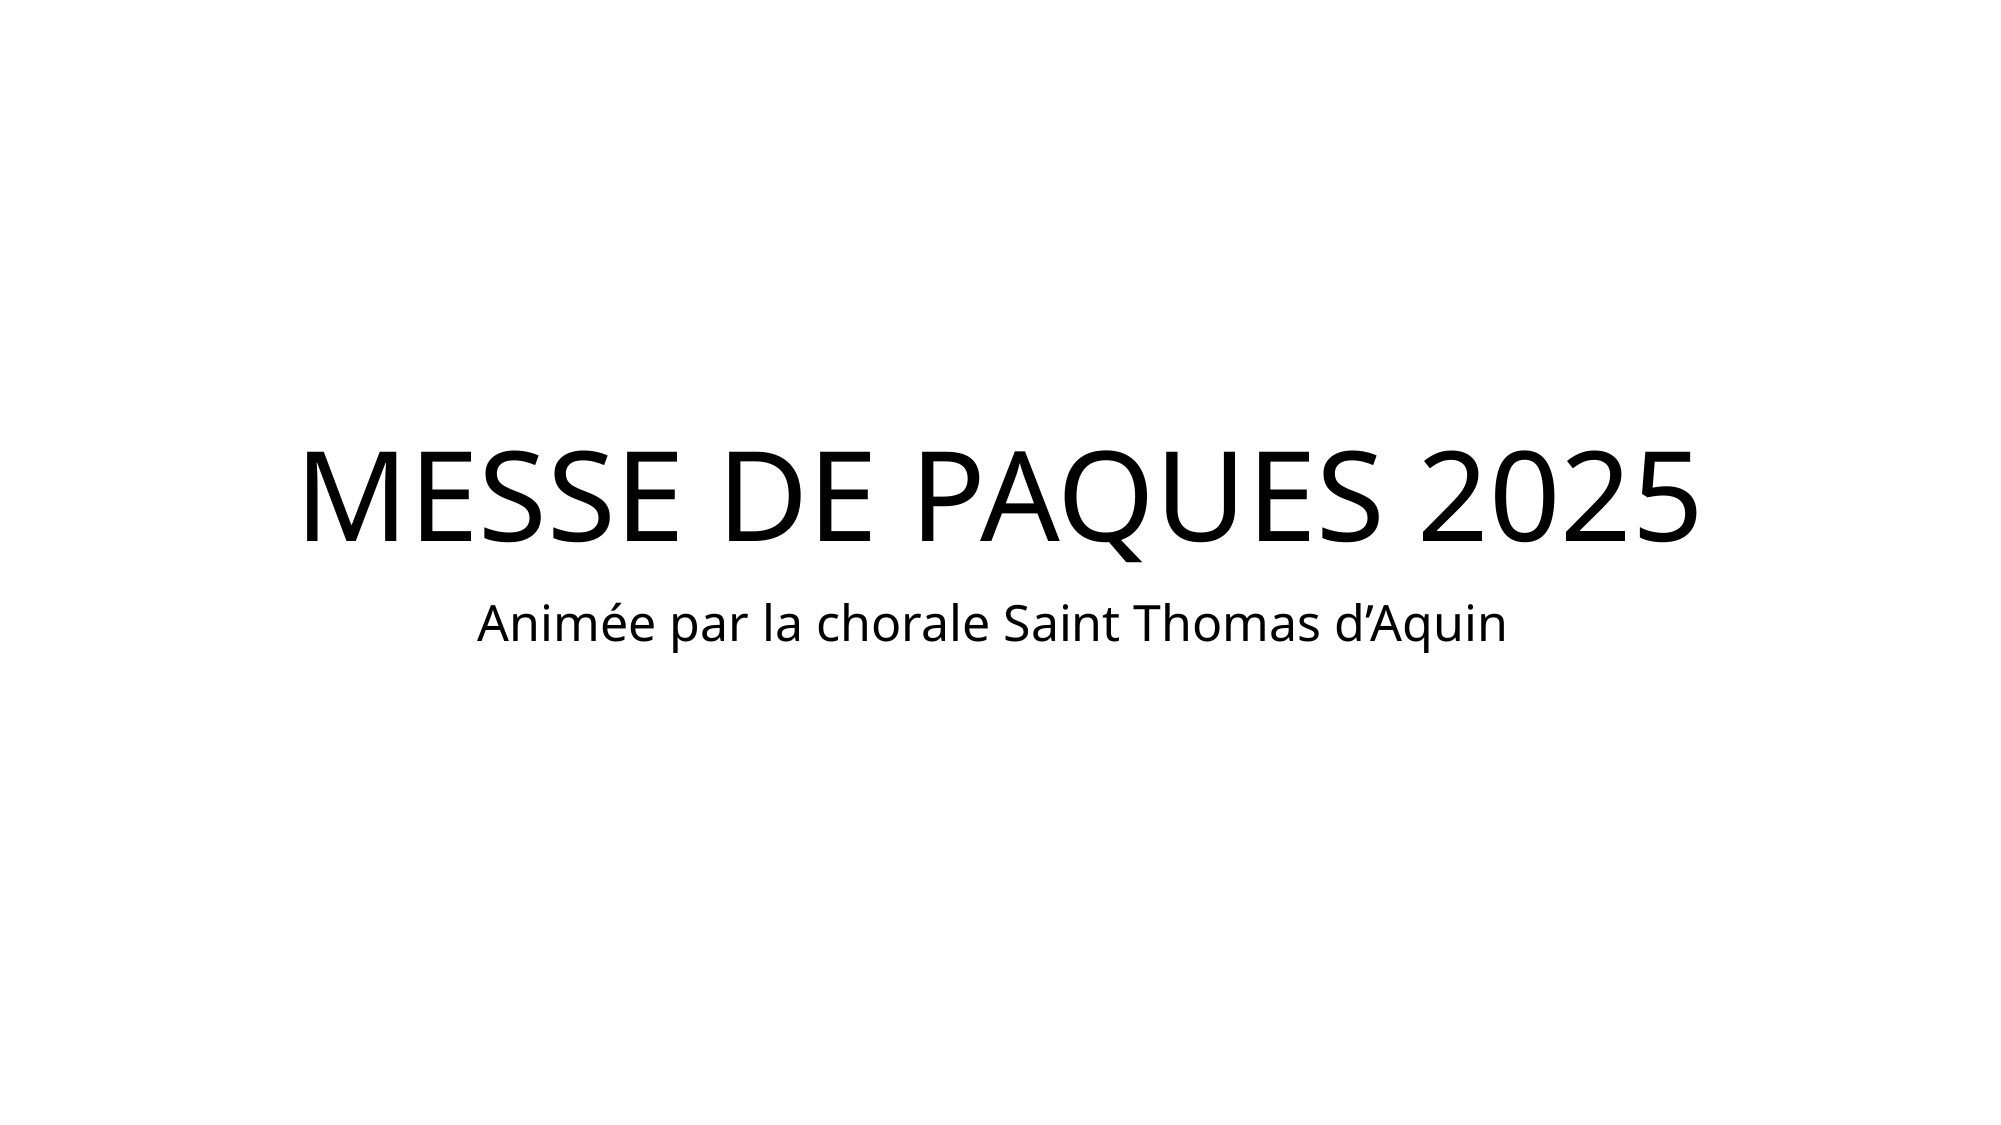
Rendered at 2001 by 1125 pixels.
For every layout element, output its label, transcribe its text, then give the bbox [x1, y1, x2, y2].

subtitle Animée par la chorale Saint Thomas d’Aquin [249, 590, 1750, 863]
title MESSE DE PAQUES 2025 [249, 184, 1750, 576]
